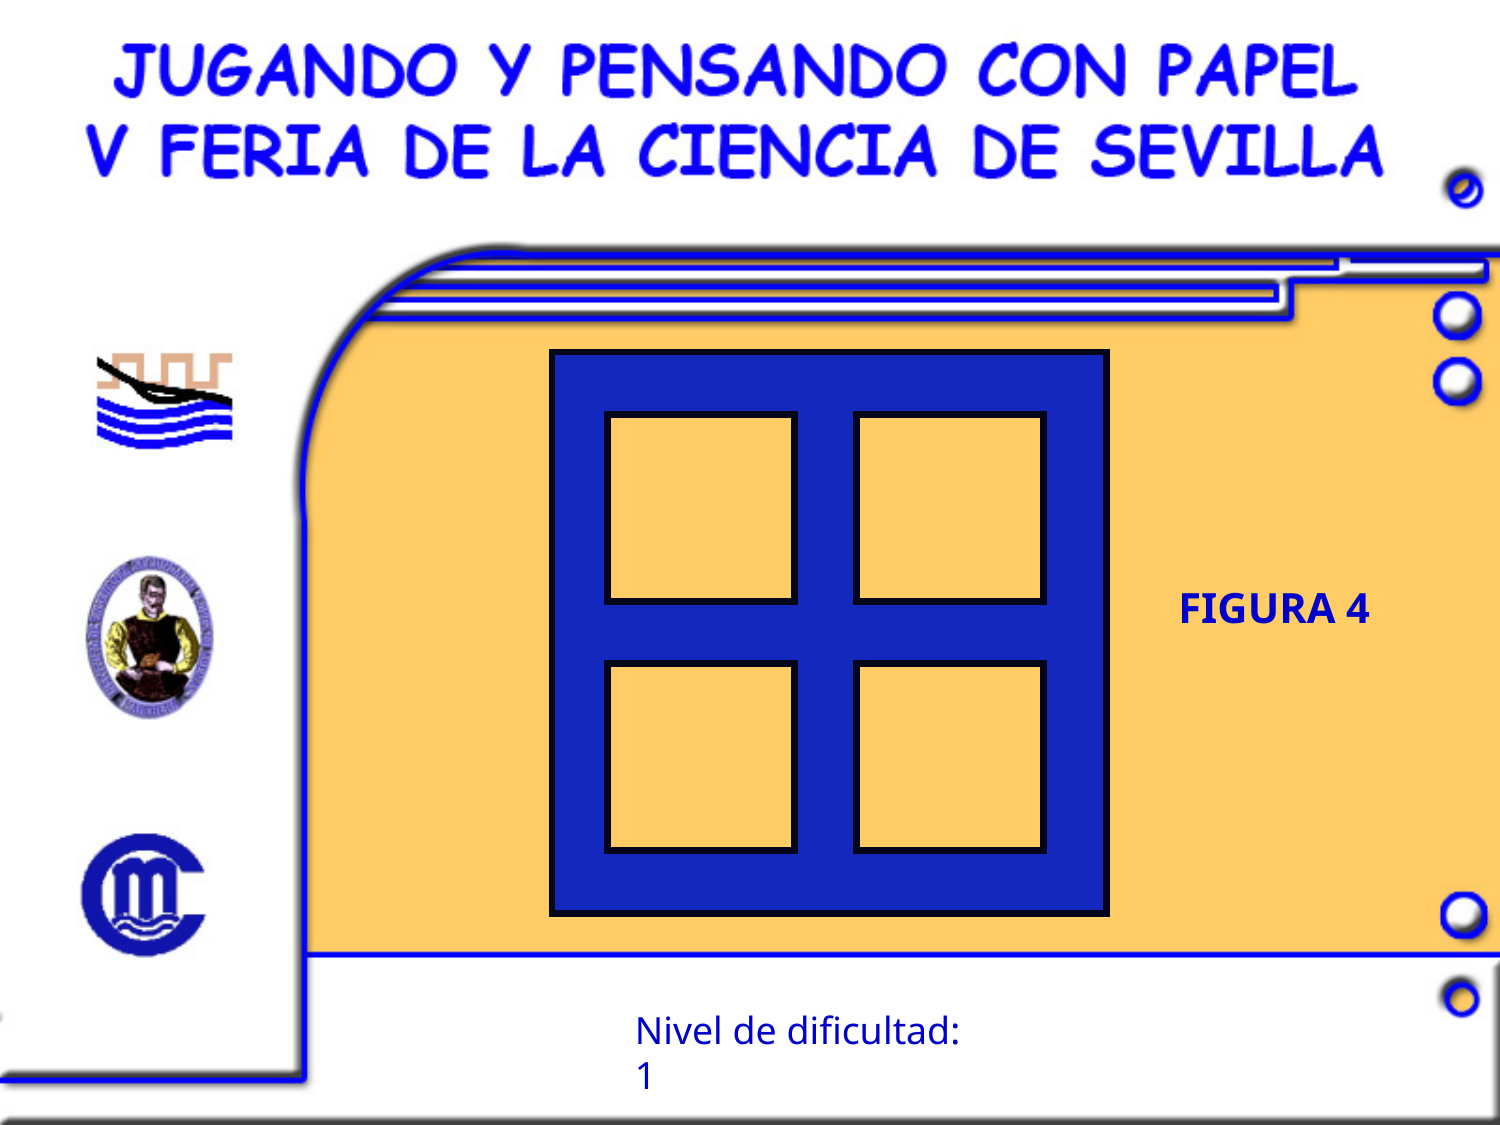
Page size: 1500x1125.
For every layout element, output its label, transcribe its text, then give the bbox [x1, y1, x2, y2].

picture [0, 0, 1500, 1125]
text_box FIGURA 4 [1163, 574, 1400, 640]
text_box Nivel de dificultad: 1 [620, 999, 987, 1105]
